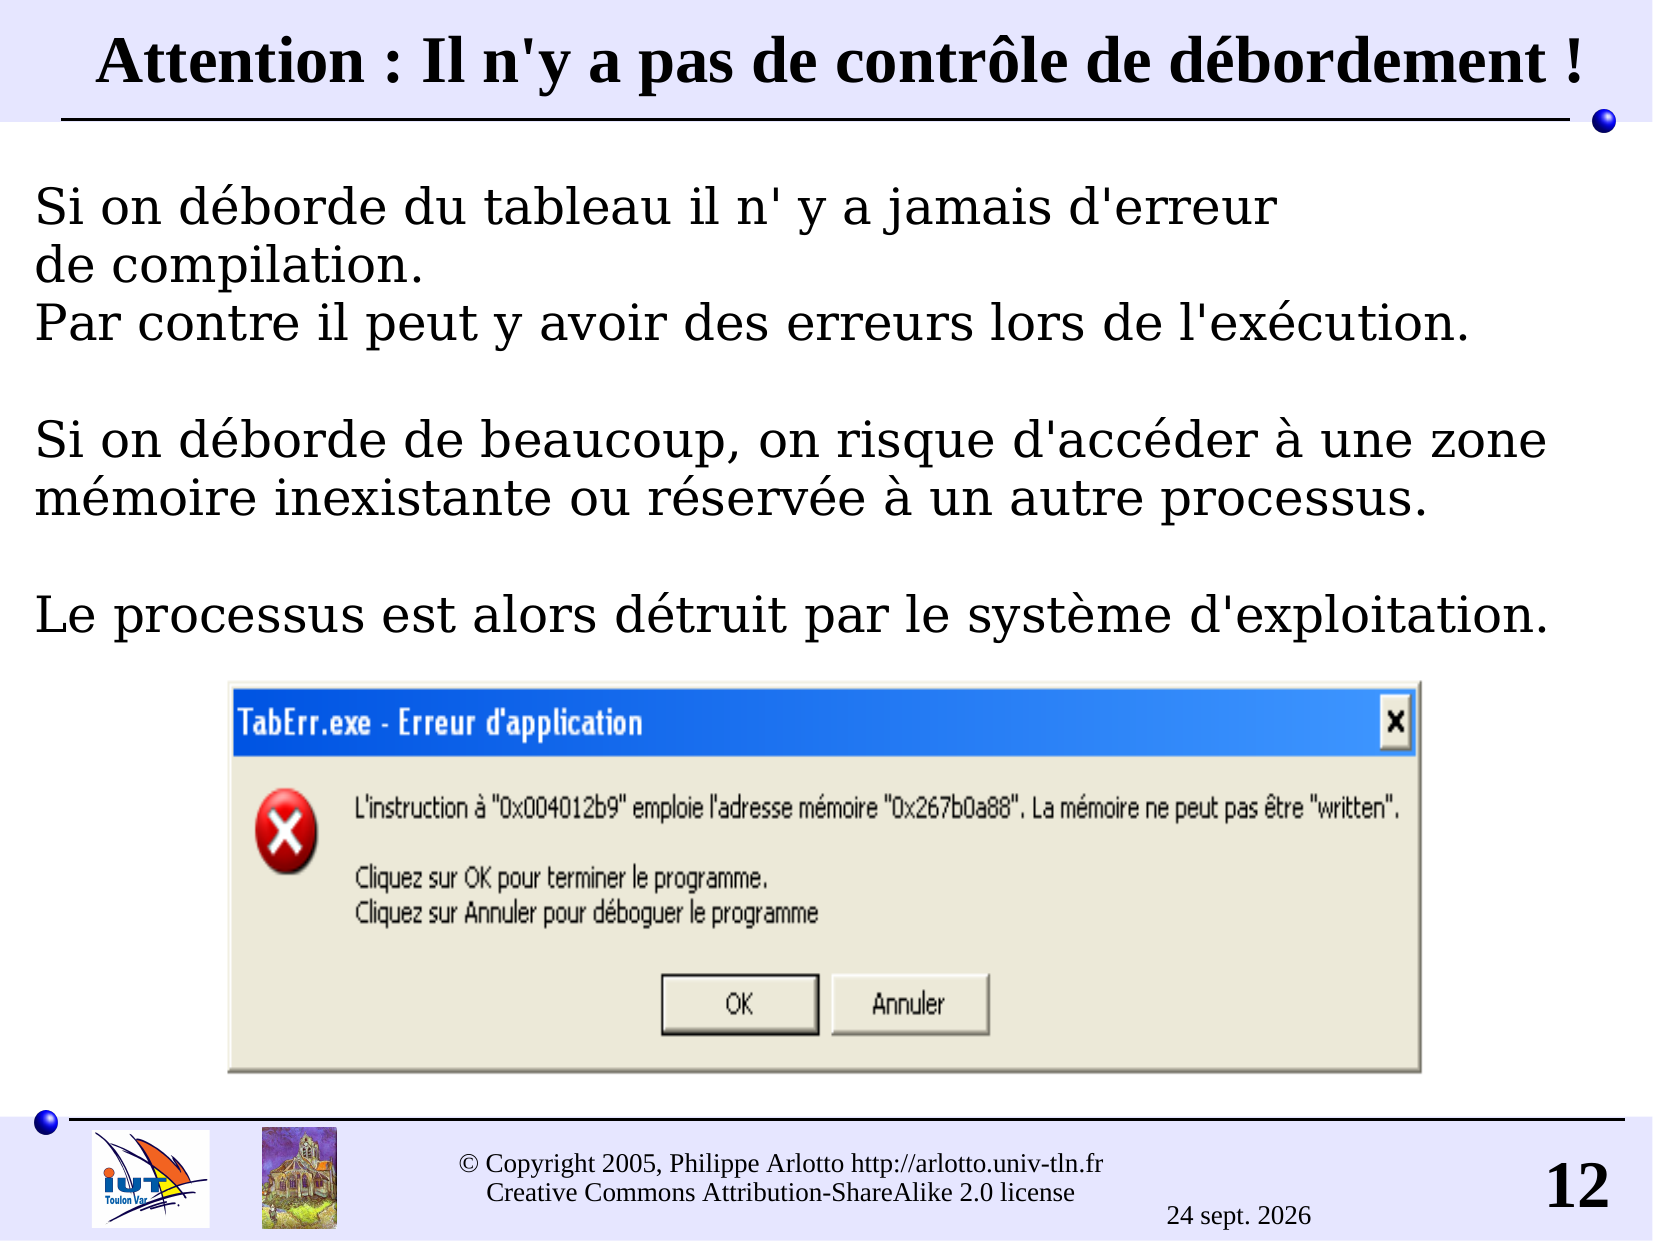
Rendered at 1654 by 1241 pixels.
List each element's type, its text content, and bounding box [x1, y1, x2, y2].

picture [262, 1127, 337, 1229]
picture [177, 761, 1447, 1114]
text_box Si on déborde du tableau il n' y a jamais d'erreur de compilation. Par contre il peut y avoir des erreurs lors de l'exécution. Si on déborde de beaucoup, on risque d'accéder à une zone mémoire inexistante ou réservée à un autre processus. Le processus est alors détruit par le système d'exploitation. [34, 177, 1552, 761]
title Attention : Il n'y a pas de contrôle de débordement ! [59, 14, 1625, 107]
